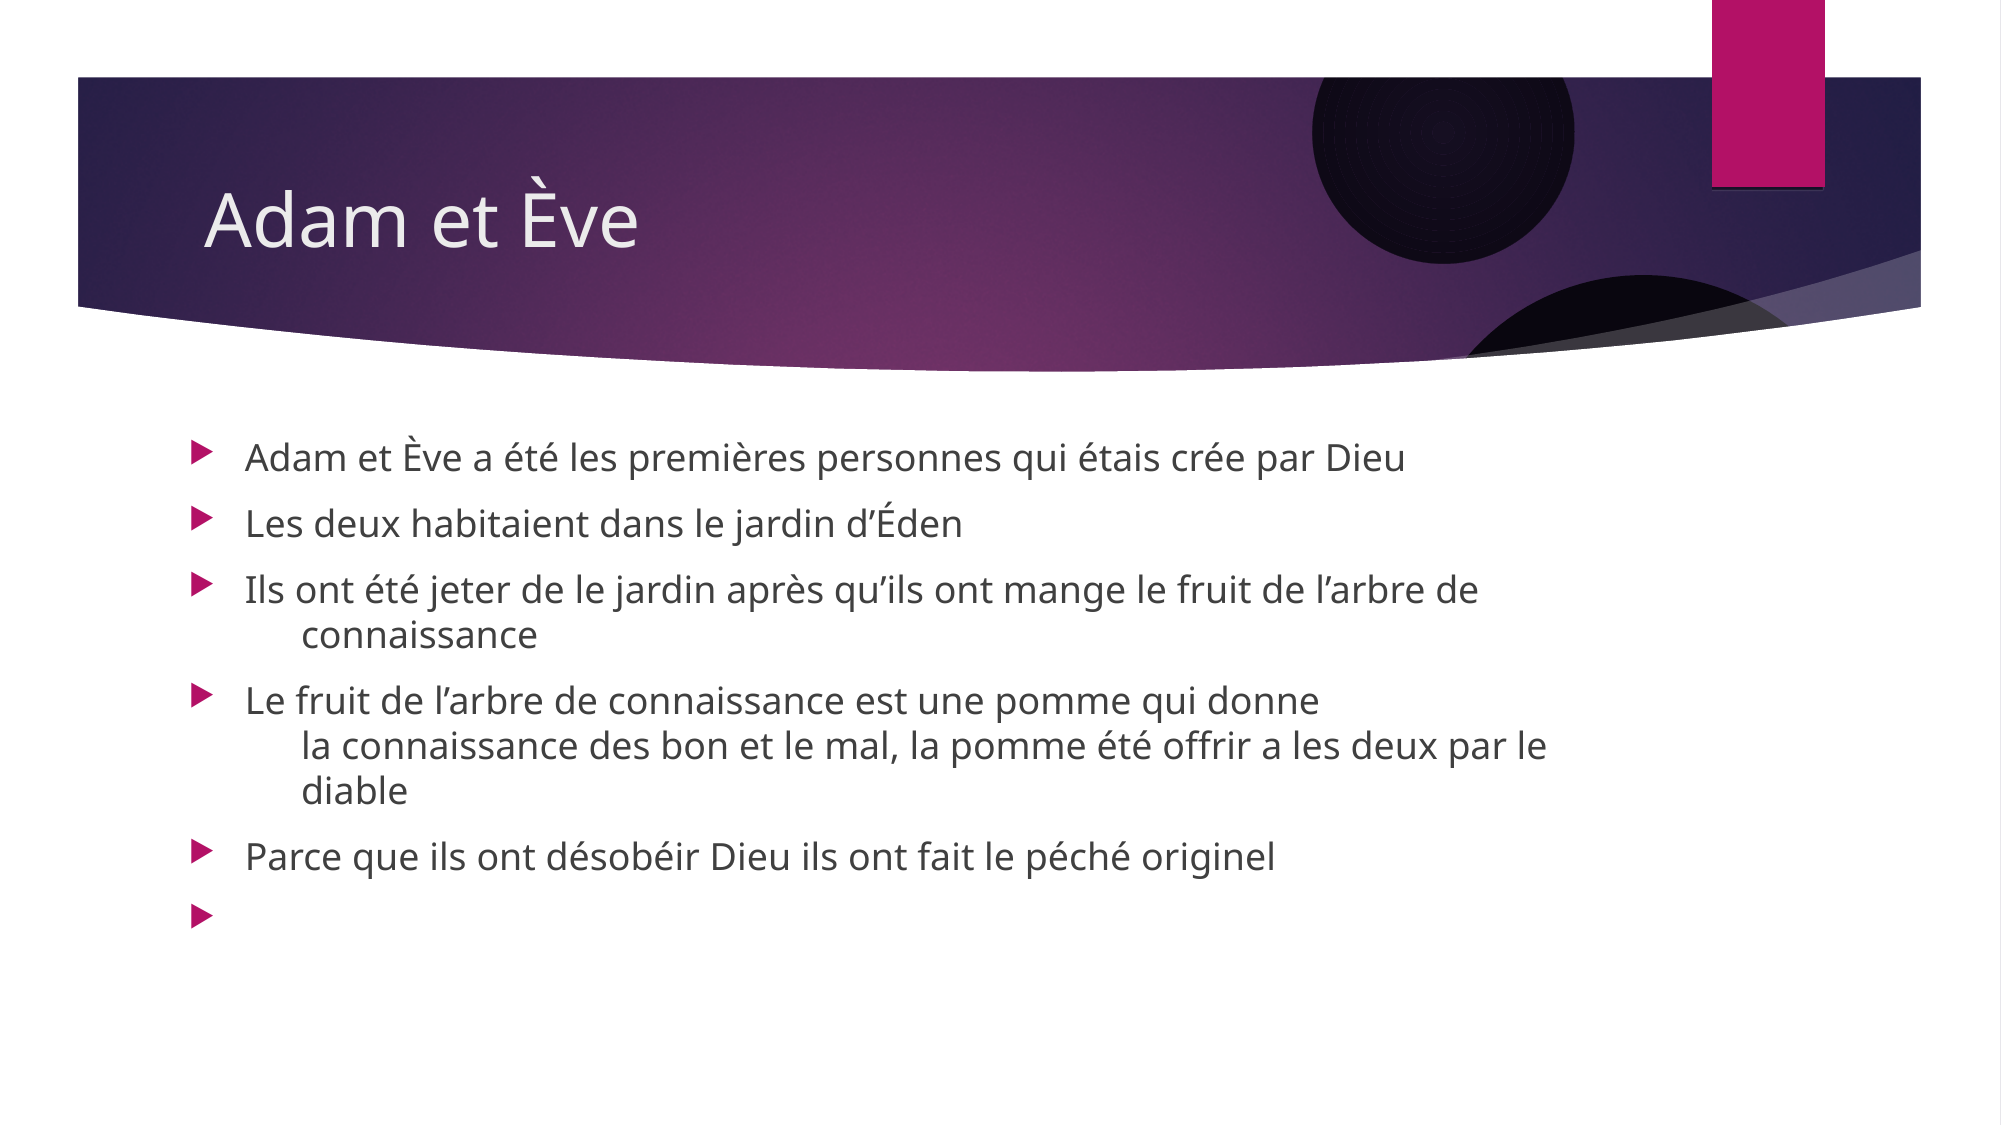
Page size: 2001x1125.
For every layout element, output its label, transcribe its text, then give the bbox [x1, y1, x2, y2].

title Adam et Ève [189, 159, 1627, 276]
list Adam et Ève a été les premières personnes qui étais crée par Dieu Les deux habitaient dans le jardin d’Éden Ils ont été jeter de le jardin après qu’ils ont mange le fruit de l’arbre de connaissance Le fruit de l’arbre de connaissance est une pomme qui donne la connaissance des bon et le mal, la pomme été offrir a les deux par le diable Parce que ils ont désobéir Dieu ils ont fait le péché originel [173, 426, 1622, 987]
